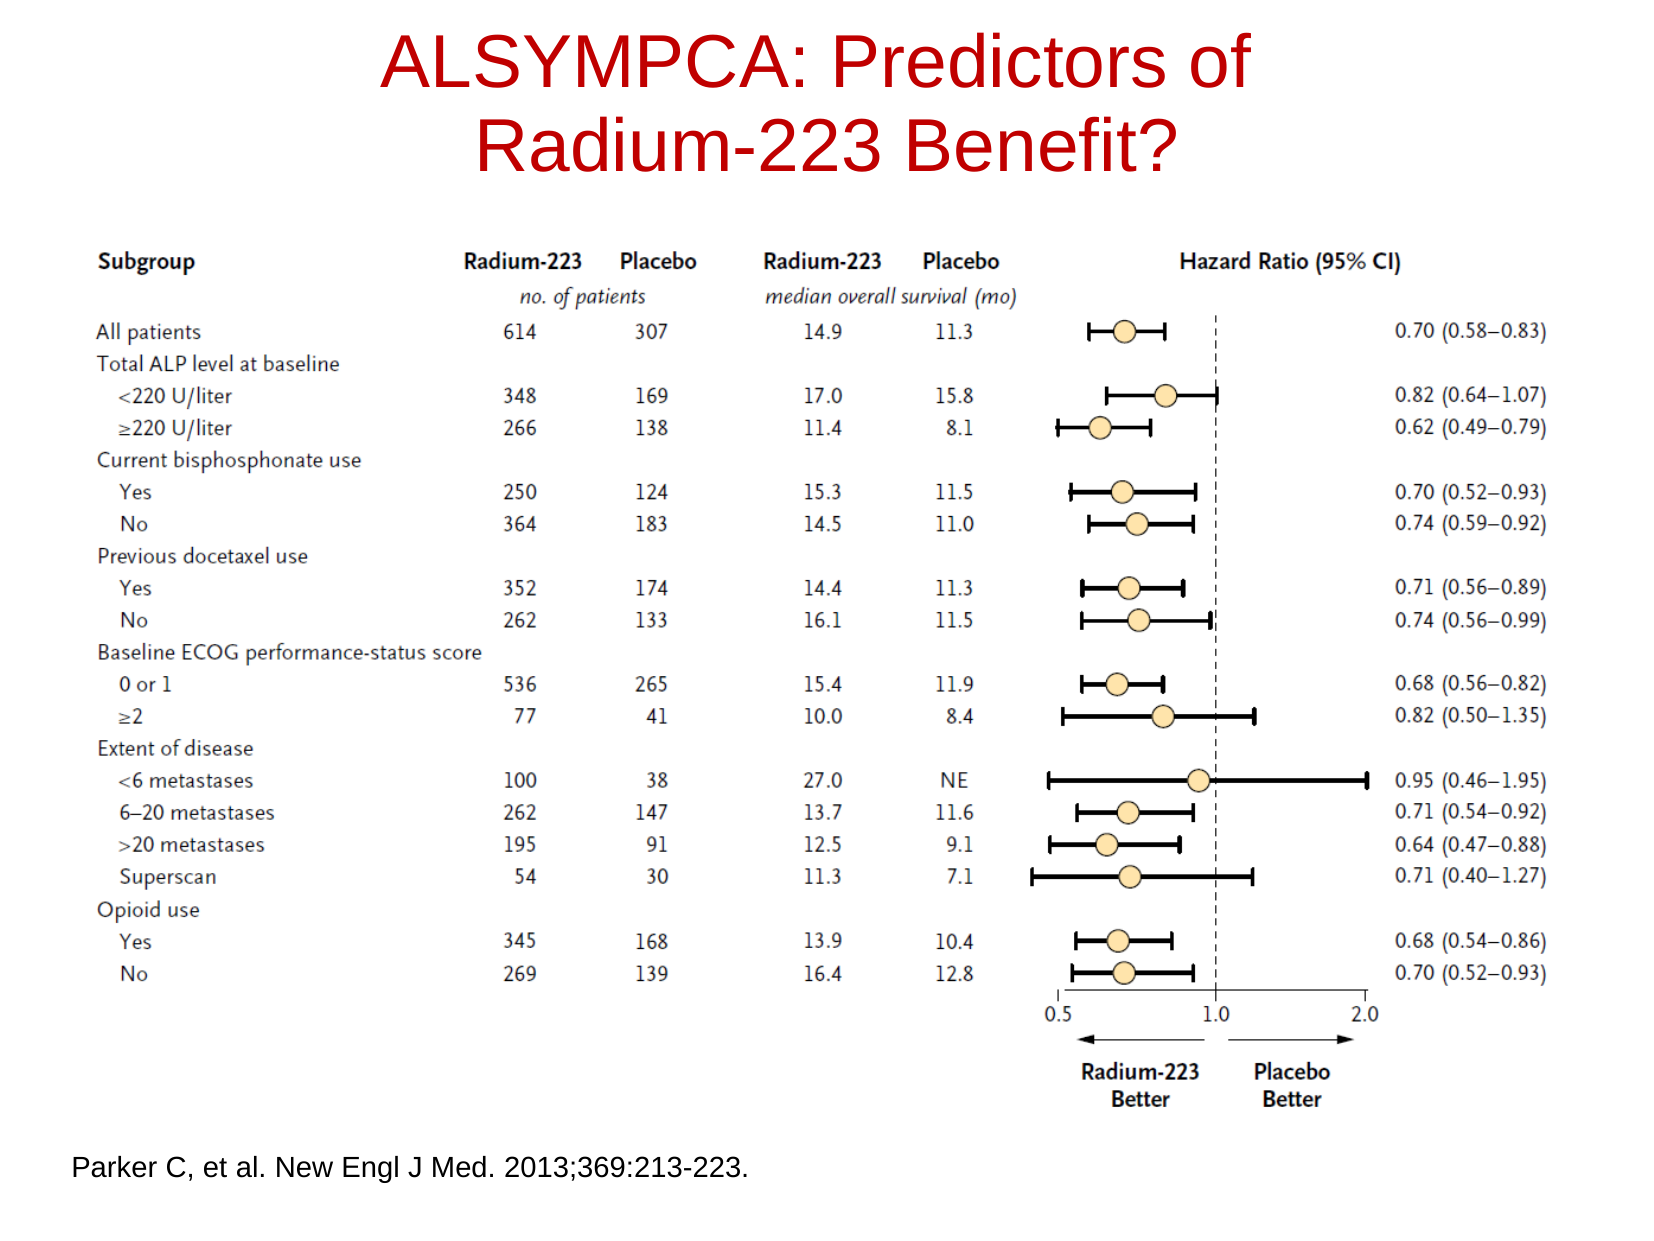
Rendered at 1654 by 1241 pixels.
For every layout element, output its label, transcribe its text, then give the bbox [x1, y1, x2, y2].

text_box ALSYMPCA: Predictors of Radium-223 Benefit? [82, 0, 1571, 211]
text_box Parker C, et al. New Engl J Med. 2013;369:213-223. [56, 1143, 1544, 1192]
picture [77, 230, 1571, 1126]
